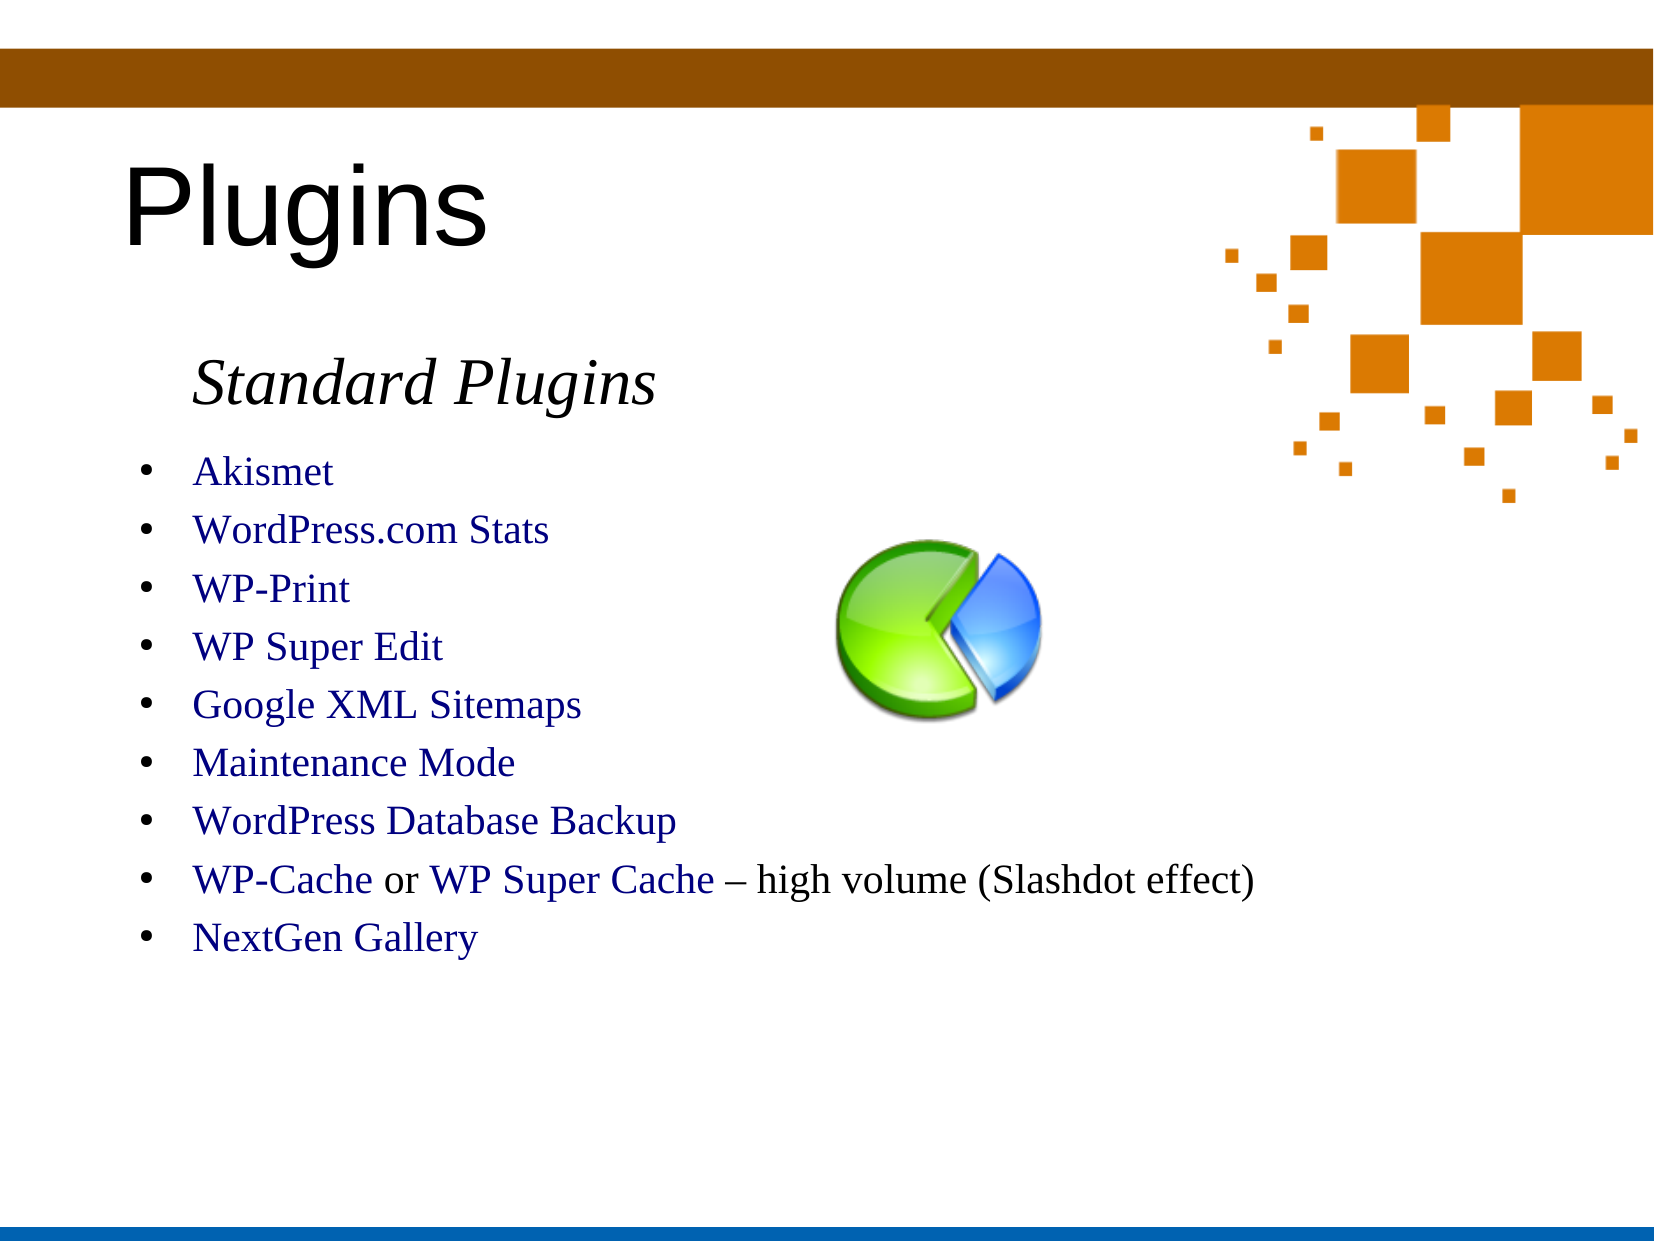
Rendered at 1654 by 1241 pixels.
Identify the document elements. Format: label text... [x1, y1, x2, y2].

picture [0, 0, 1654, 1227]
list Standard Plugins Akismet WordPress.com Stats WP-Print WP Super Edit Google XML Sitemaps Maintenance Mode WordPress Database Backup WP-Cache or WP Super Cache – high volume (Slashdot effect) NextGen Gallery [121, 344, 1533, 1127]
title Plugins [121, 102, 1533, 311]
